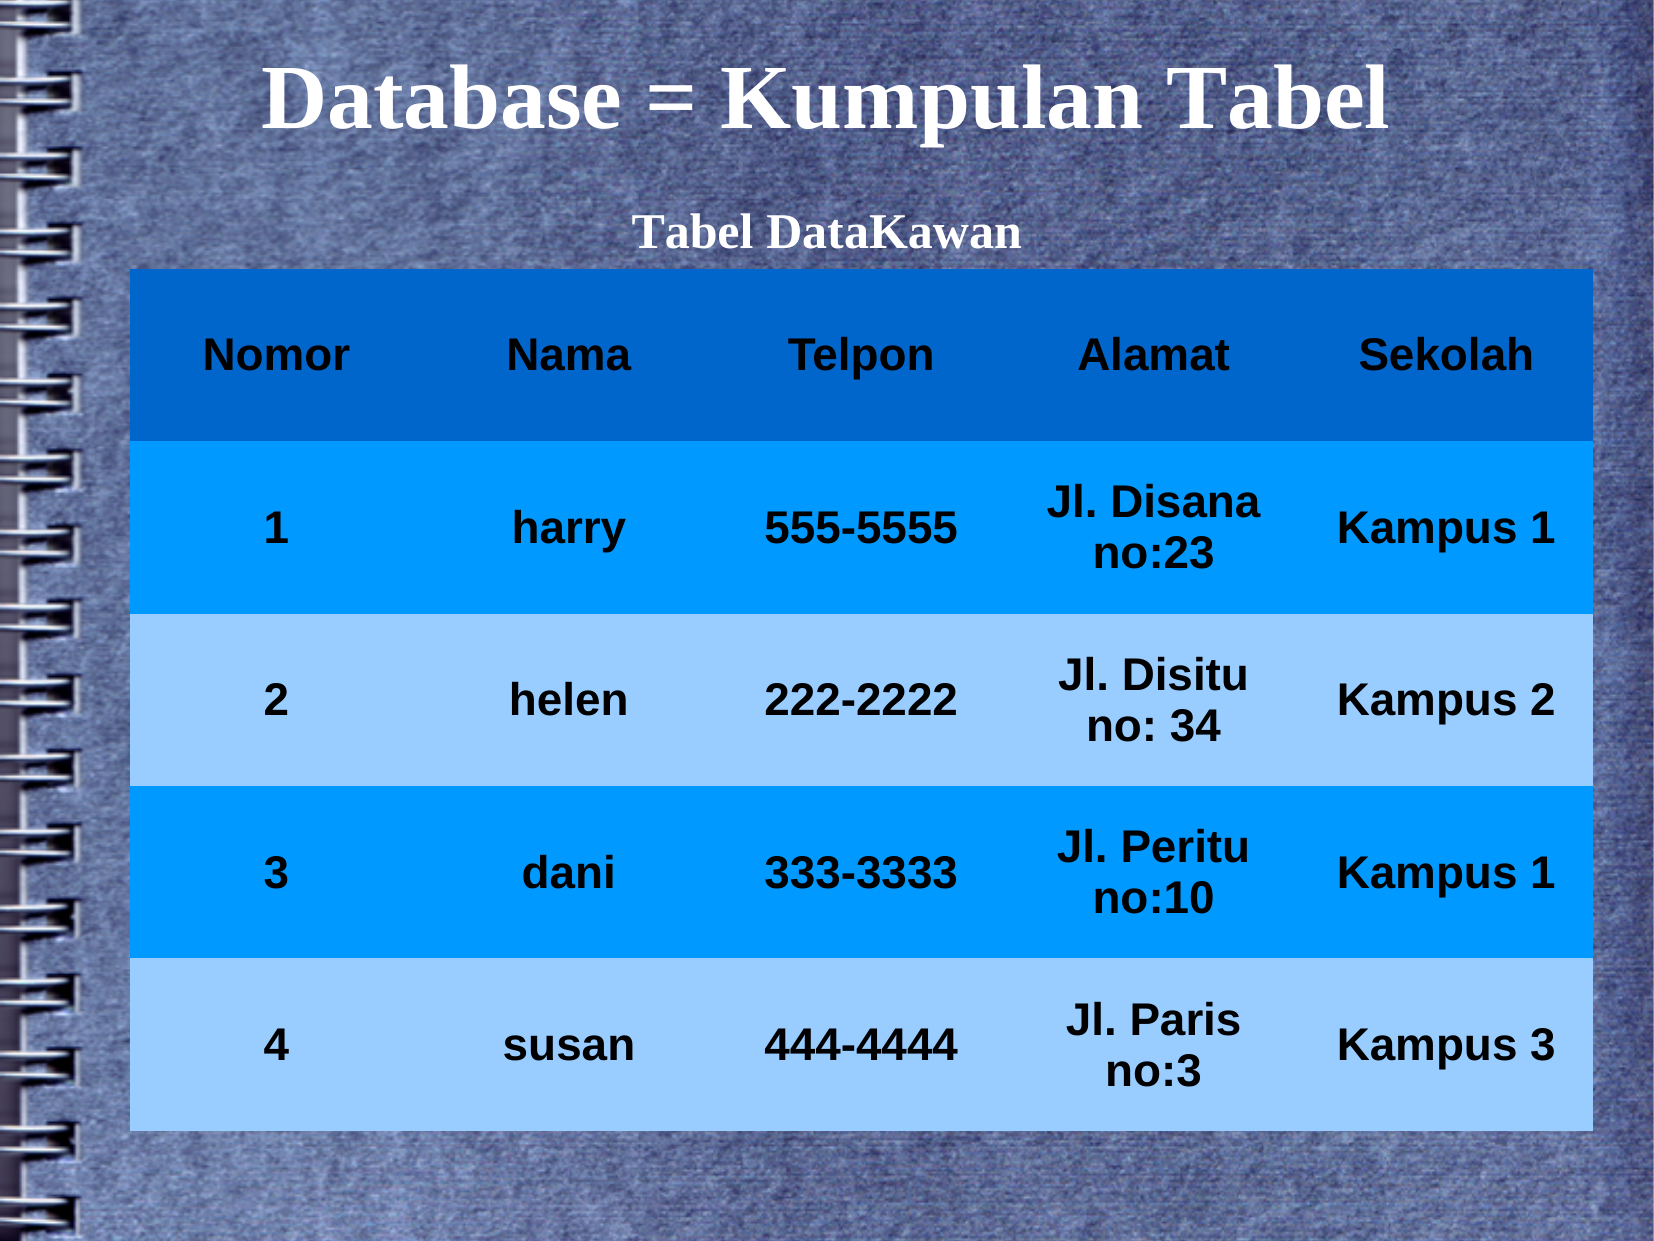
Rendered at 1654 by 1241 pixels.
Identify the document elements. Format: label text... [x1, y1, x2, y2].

table_cell Jl. Disitu no: 34 [1007, 614, 1300, 786]
table_cell susan [423, 958, 715, 1131]
table_cell 555-5555 [715, 441, 1007, 614]
table_cell Kampus 3 [1300, 958, 1593, 1131]
table_header Nama [423, 269, 715, 441]
title Database = Kumpulan Tabel Tabel DataKawan [82, 46, 1571, 260]
table_cell 222-2222 [715, 614, 1007, 786]
table_cell Kampus 2 [1300, 614, 1593, 786]
table_cell 4 [130, 958, 423, 1131]
table_cell harry [423, 441, 715, 614]
table_cell Jl. Disana no:23 [1007, 441, 1300, 614]
table_cell 3 [130, 786, 423, 958]
table_cell Kampus 1 [1300, 441, 1593, 614]
table_cell 333-3333 [715, 786, 1007, 958]
table_cell Jl. Peritu no:10 [1007, 786, 1300, 958]
table_cell Kampus 1 [1300, 786, 1593, 958]
table_cell helen [423, 614, 715, 786]
table_cell 2 [130, 614, 423, 786]
table_cell Jl. Paris no:3 [1007, 958, 1300, 1131]
table_header Telpon [715, 269, 1007, 441]
picture [0, 0, 1654, 1241]
table_cell 1 [130, 441, 423, 614]
table_cell 444-4444 [715, 958, 1007, 1131]
table_header Alamat [1007, 269, 1300, 441]
table_header Nomor [130, 269, 423, 441]
table_header Sekolah [1300, 269, 1593, 441]
table_cell dani [423, 786, 715, 958]
